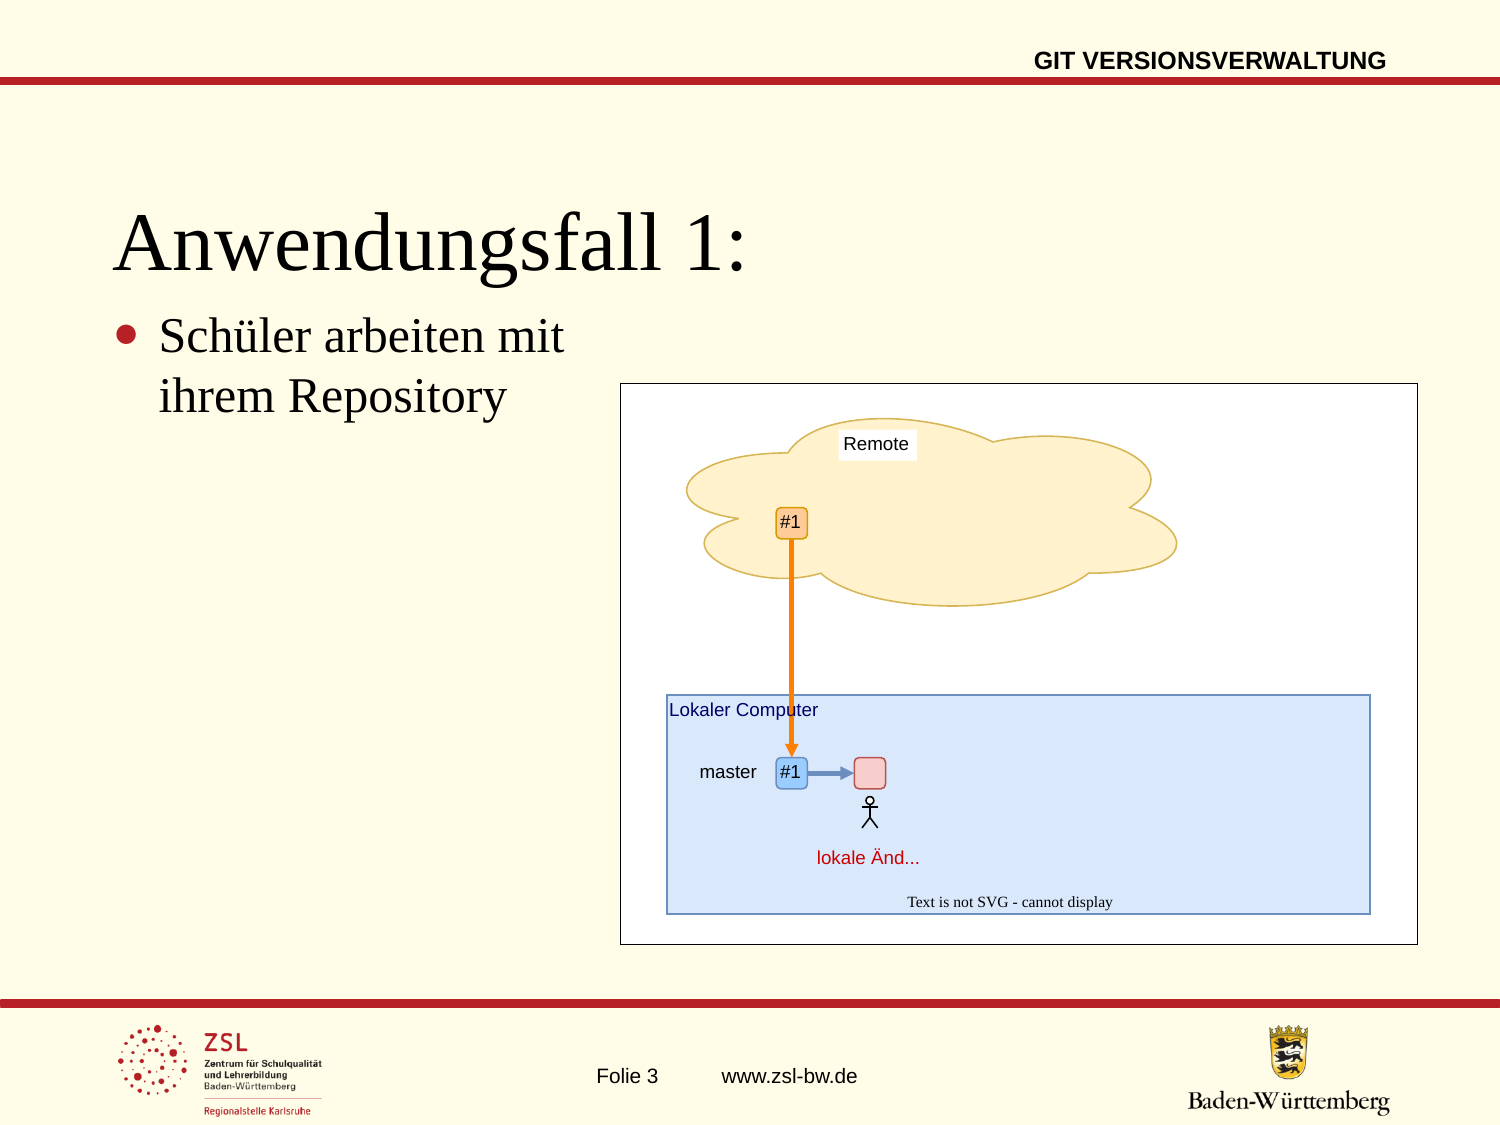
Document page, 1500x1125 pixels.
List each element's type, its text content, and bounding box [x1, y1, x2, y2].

title Anwendungsfall 1: [112, 87, 1388, 288]
picture [649, 396, 1372, 916]
text_box [620, 383, 1418, 945]
list Schüler arbeiten mit ihrem Repository [112, 302, 591, 977]
slide_number Folie <Foliennummer> www.zsl-bw.de [596, 1062, 894, 1088]
footer GIT VERSIONSVERWALTUNG [395, 44, 1388, 75]
picture [1187, 1023, 1390, 1116]
picture [0, 999, 1500, 1125]
